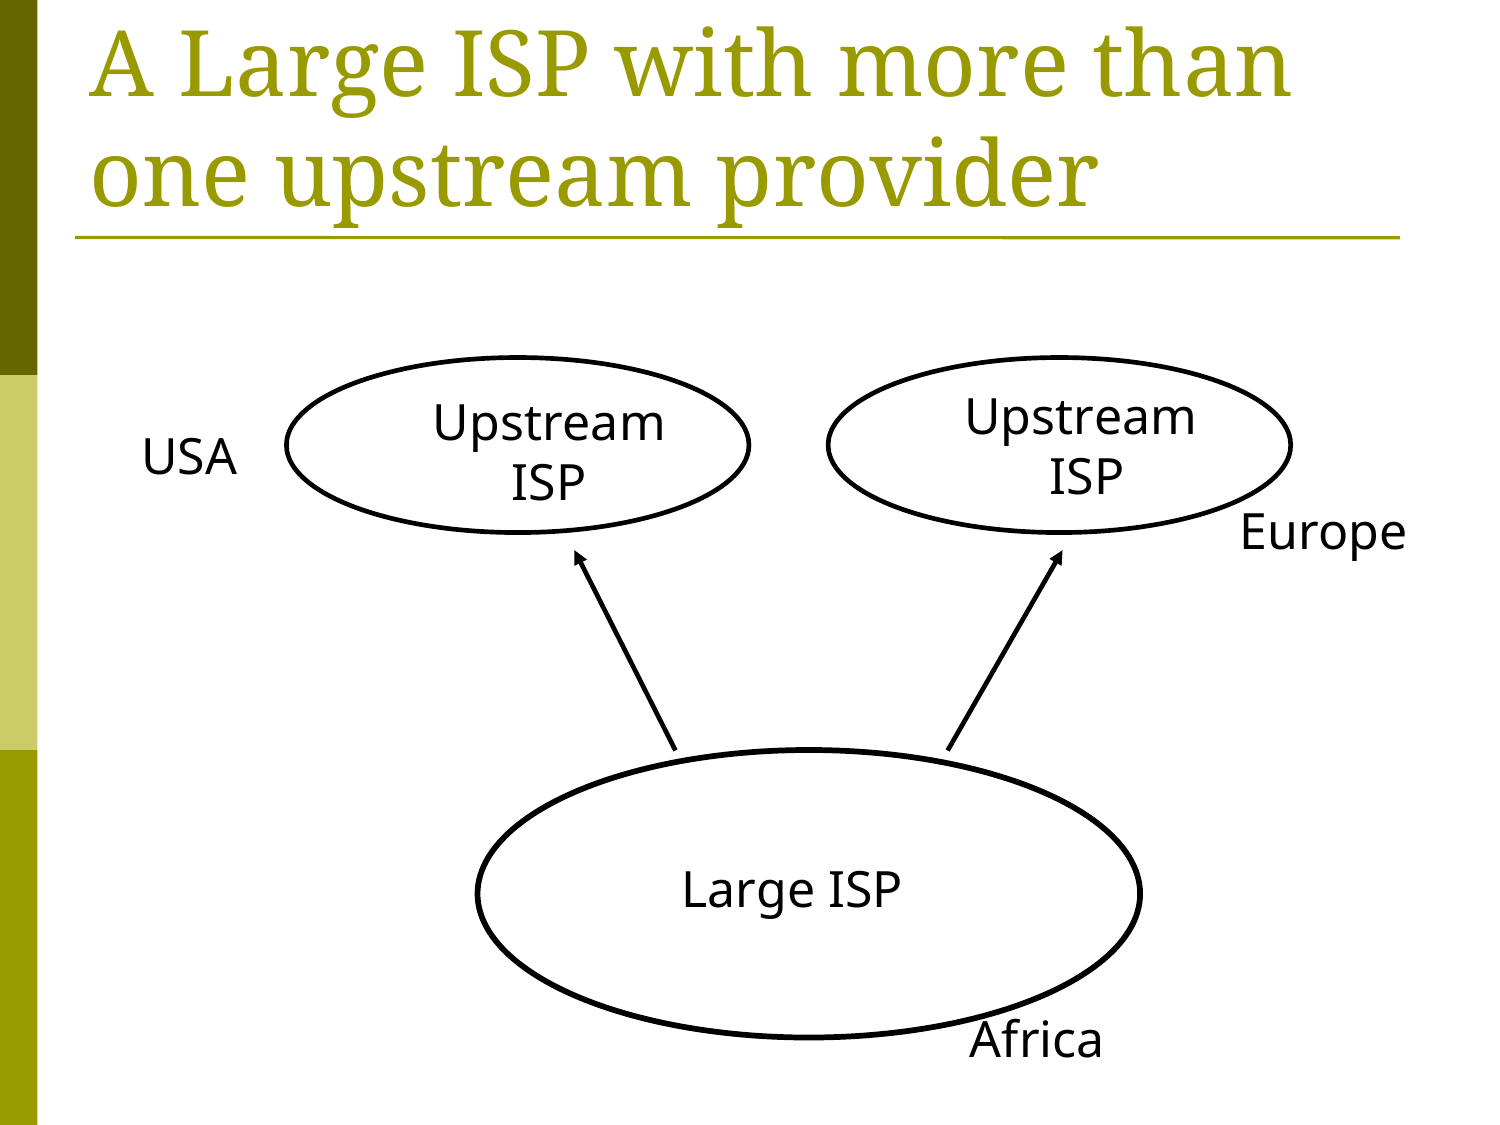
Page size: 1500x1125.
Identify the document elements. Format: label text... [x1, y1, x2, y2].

text_box Upstream ISP [946, 376, 1228, 513]
text_box USA [126, 417, 253, 493]
title A Large ISP with more than one upstream provider [75, 0, 1426, 233]
text_box Upstream ISP [392, 382, 707, 518]
text_box Large ISP [666, 849, 919, 926]
text_box Europe [1224, 492, 1423, 568]
text_box Africa [935, 999, 1141, 1076]
